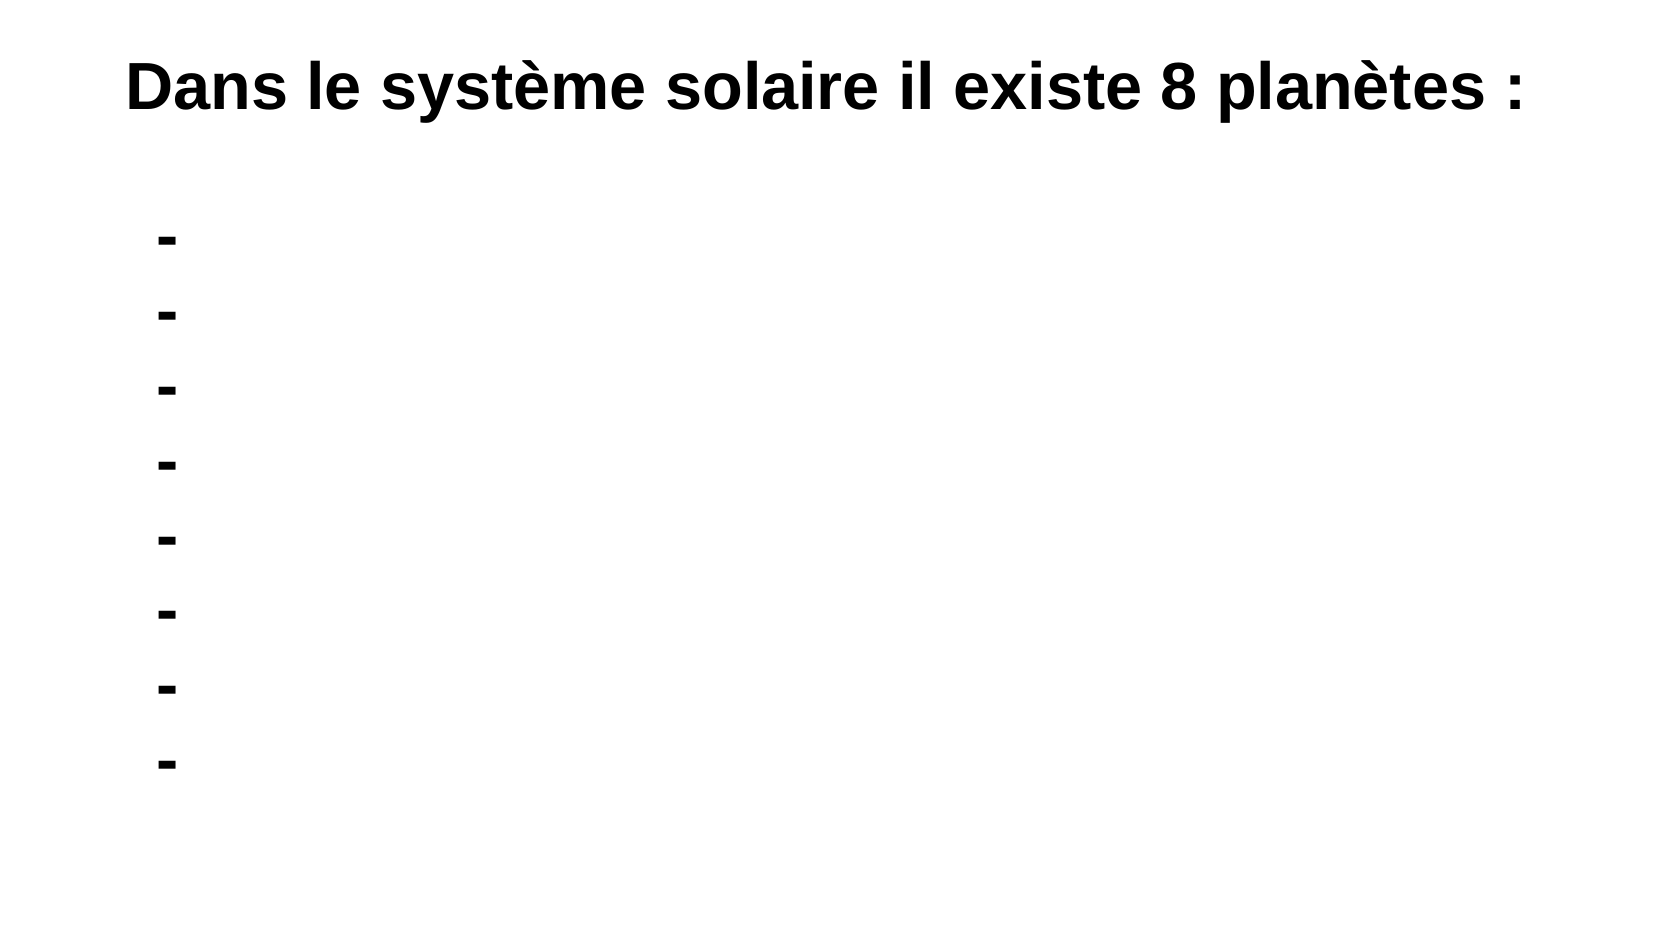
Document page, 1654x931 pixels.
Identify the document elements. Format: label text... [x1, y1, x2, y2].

subtitle Dans le système solaire il existe 8 planètes : - - - - - - - - [82, 48, 1571, 797]
